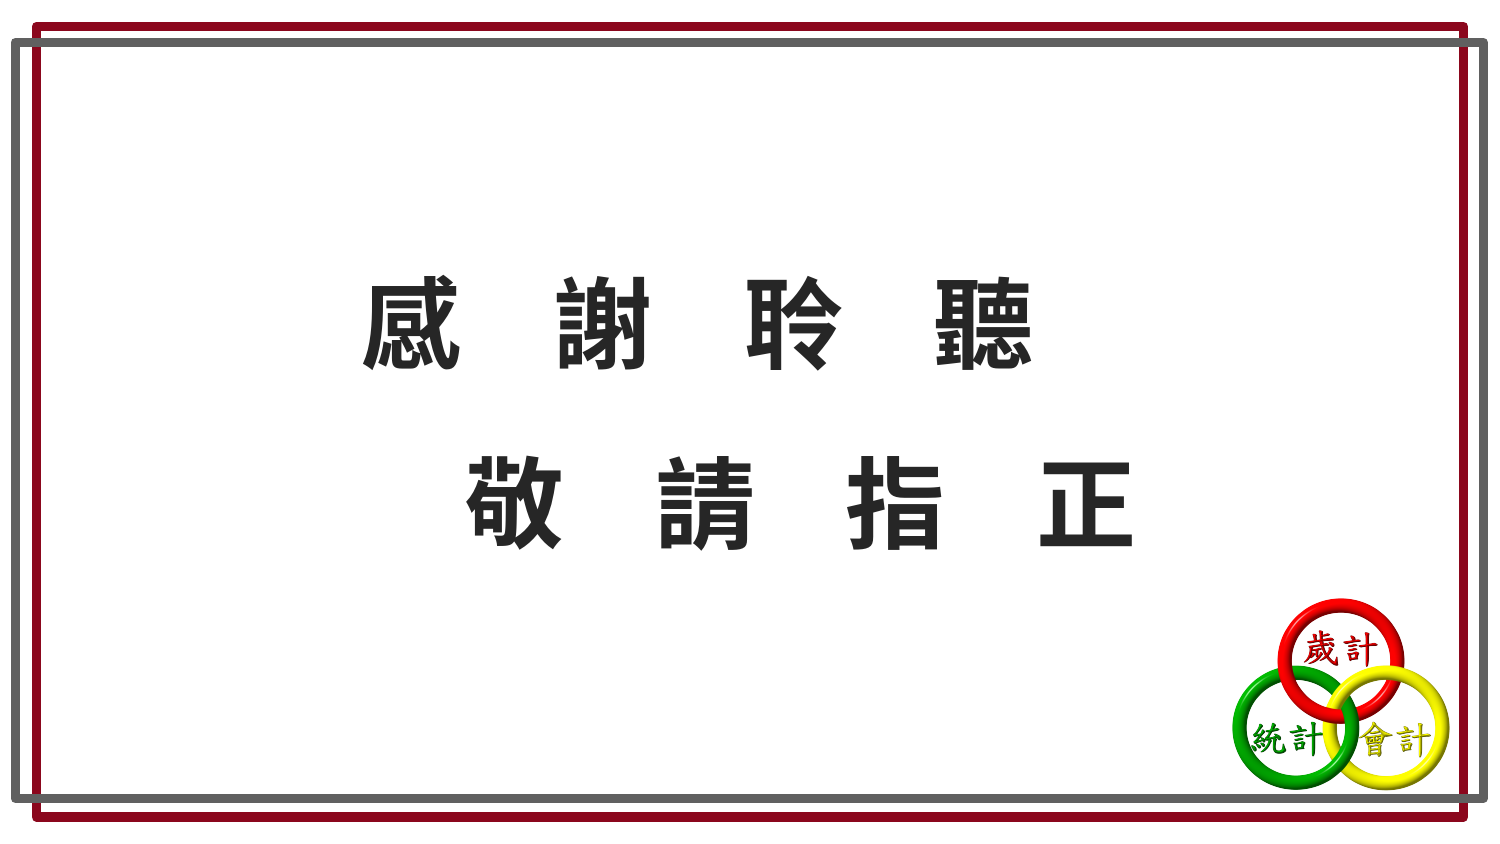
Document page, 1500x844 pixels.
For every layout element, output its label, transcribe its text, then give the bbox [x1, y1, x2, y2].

picture [1229, 596, 1453, 792]
text_box 感 謝 聆 聽 敬 請 指 正 [208, 193, 1188, 569]
